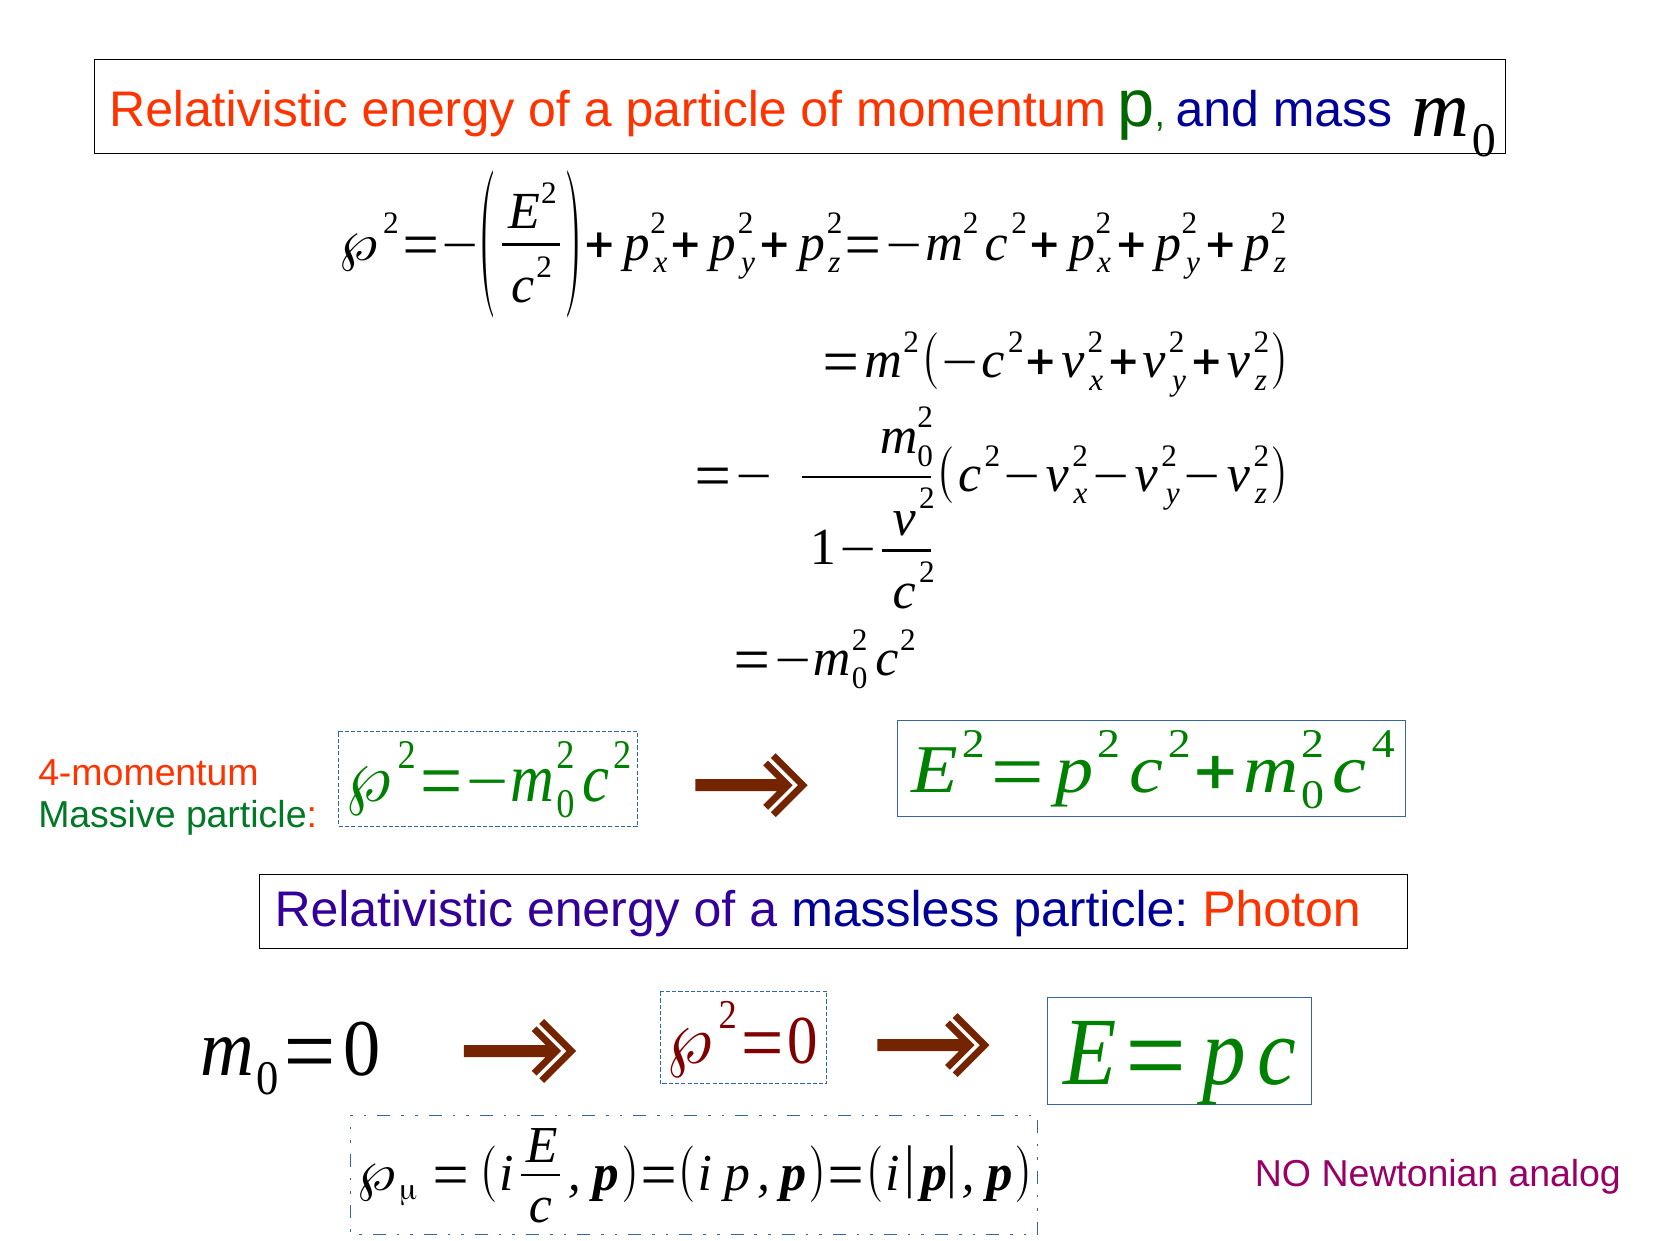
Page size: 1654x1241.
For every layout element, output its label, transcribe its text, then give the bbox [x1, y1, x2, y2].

text_box Relativistic energy of a particle of momentum p, and mass [94, 59, 1506, 154]
picture [460, 1015, 580, 1087]
chart [338, 731, 638, 827]
chart [333, 168, 1295, 696]
picture [692, 749, 811, 821]
chart [897, 720, 1406, 817]
chart [1047, 997, 1312, 1105]
chart [1401, 63, 1506, 166]
text_box NO Newtonian analog [1240, 1145, 1636, 1206]
chart [191, 1002, 390, 1105]
text_box Relativistic energy of a massless particle: Photon [259, 874, 1408, 949]
chart [660, 991, 827, 1084]
picture [874, 1009, 993, 1081]
chart [350, 1115, 1038, 1235]
text_box 4-momentum Massive particle: [23, 744, 333, 847]
